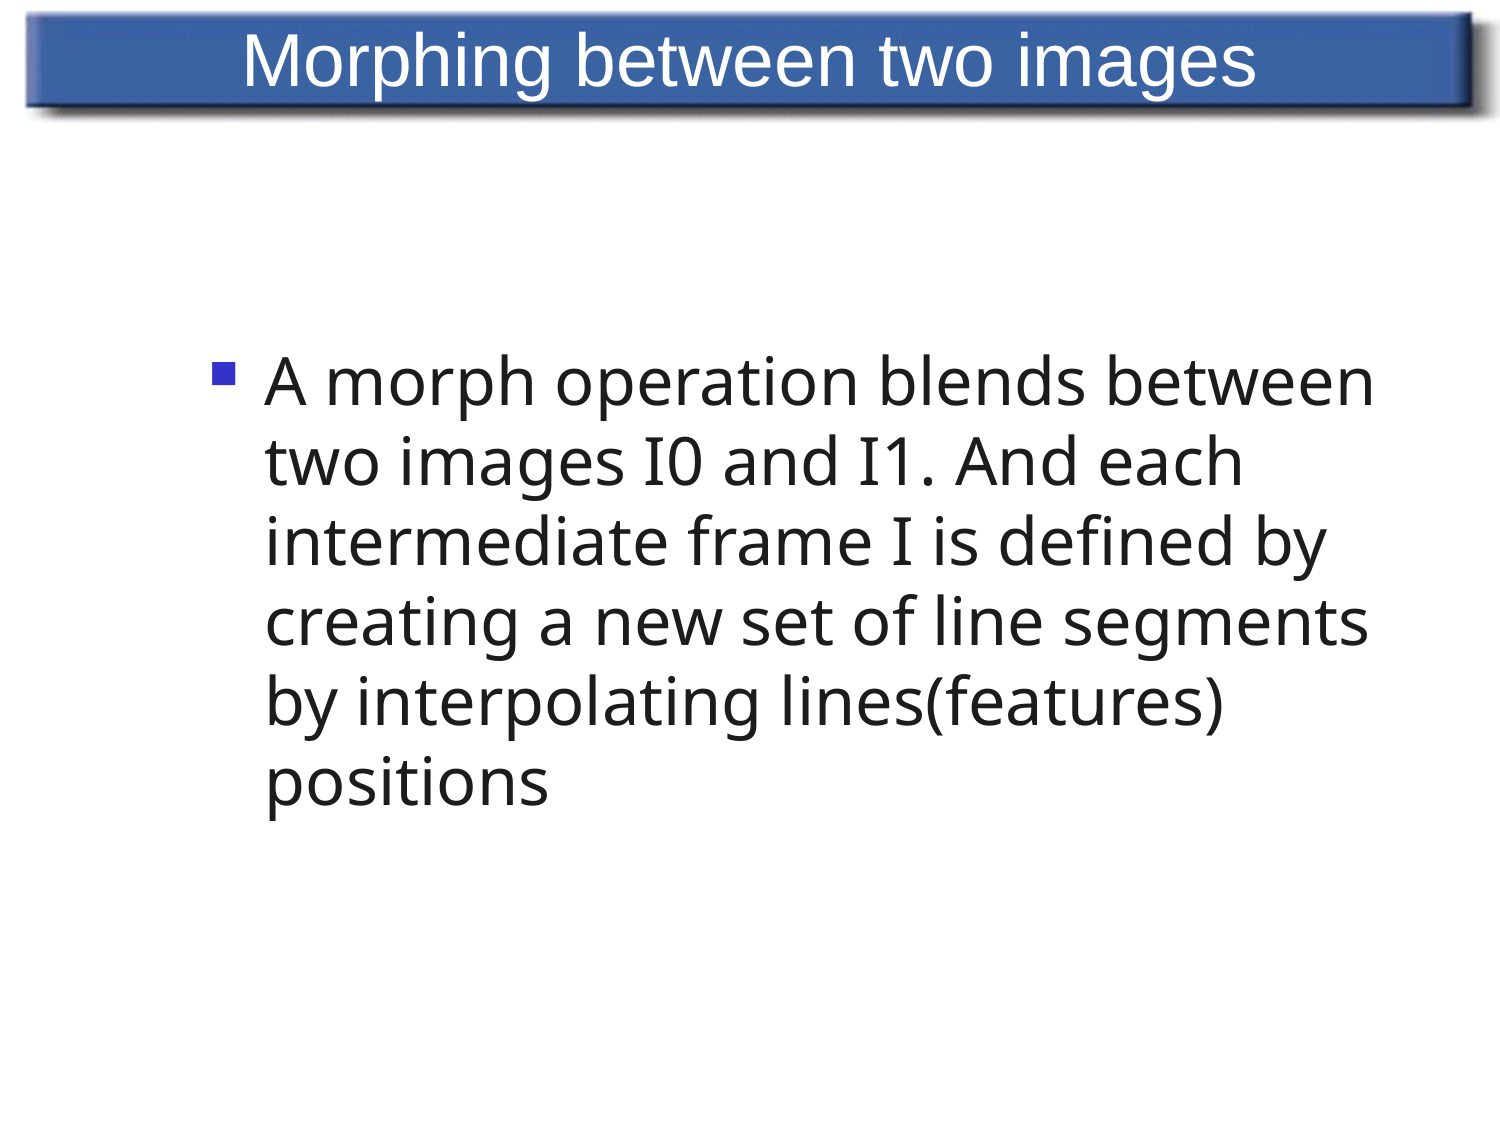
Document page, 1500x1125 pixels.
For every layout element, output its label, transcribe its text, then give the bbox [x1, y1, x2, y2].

list A morph operation blends between two images I0 and I1. And each intermediate frame I is defined by creating a new set of line segments by interpolating lines(features) positions [193, 331, 1469, 1007]
picture [24, 9, 1500, 125]
title Morphing between two images [110, 3, 1389, 110]
